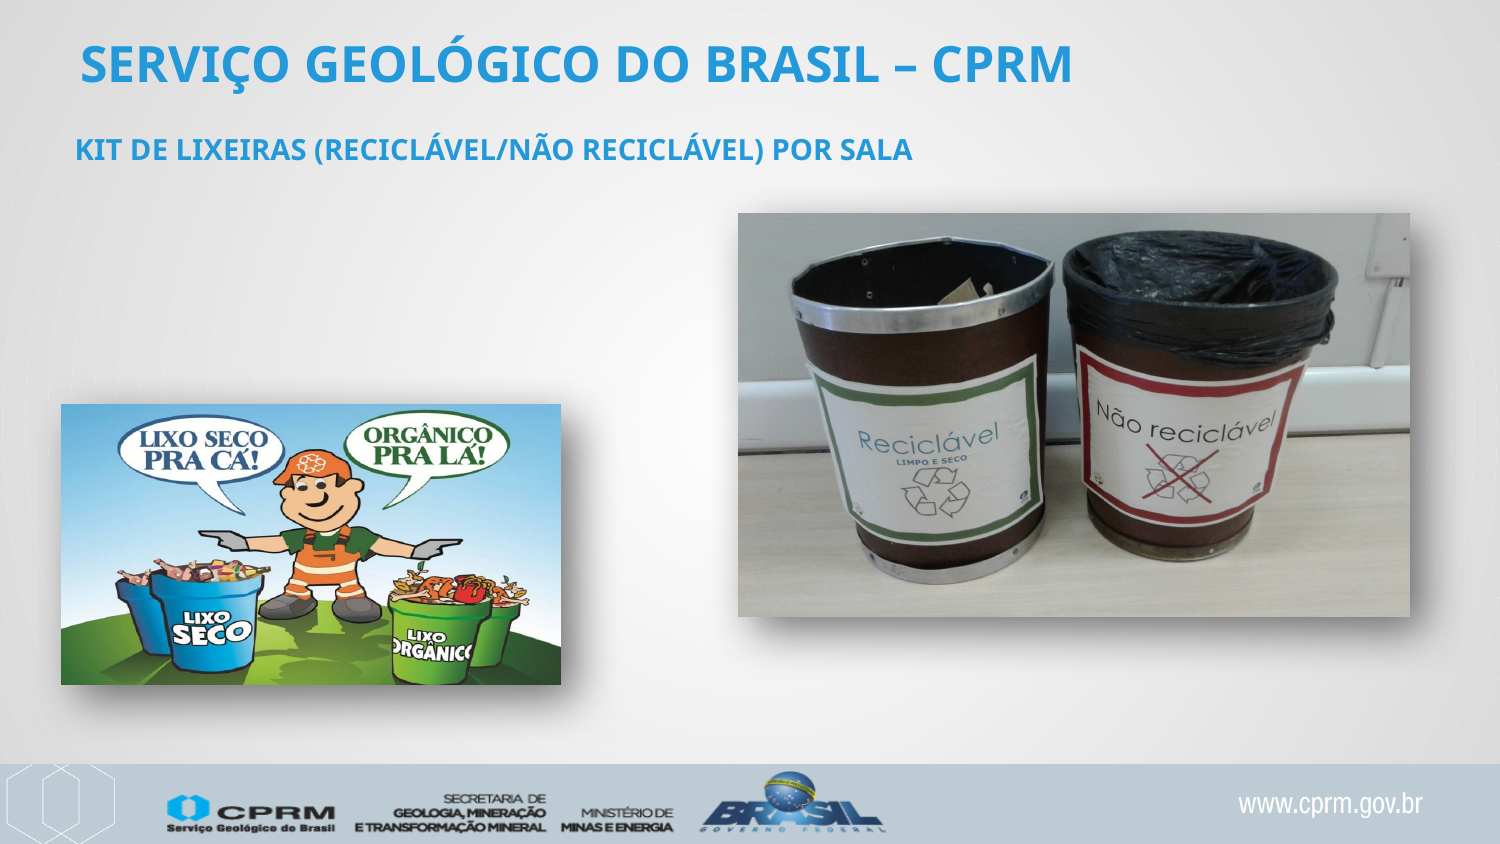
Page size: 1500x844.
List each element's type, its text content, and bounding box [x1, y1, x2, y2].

text_box SERVIÇO GEOLÓGICO DO BRASIL – CPRM [65, 25, 1090, 101]
picture [738, 213, 1410, 617]
text_box KIT DE LIXEIRAS (RECICLÁVEL/NÃO RECICLÁVEL) POR SALA [59, 116, 1003, 214]
picture [0, 761, 1500, 844]
picture [61, 404, 561, 685]
